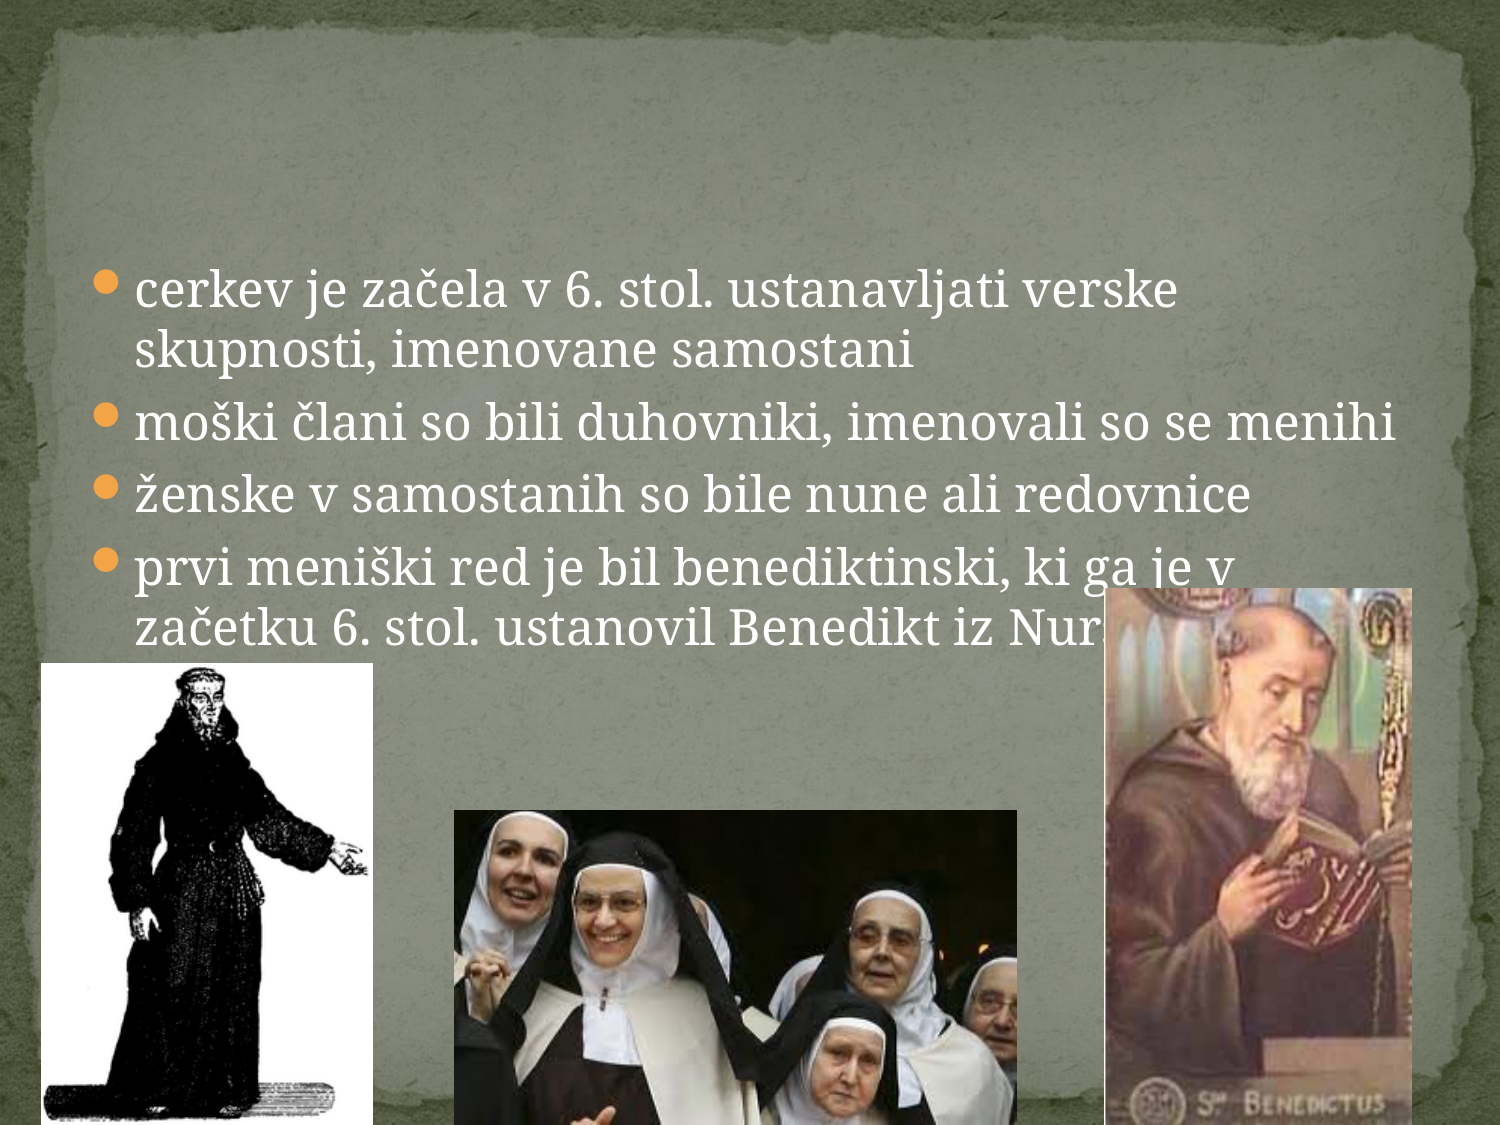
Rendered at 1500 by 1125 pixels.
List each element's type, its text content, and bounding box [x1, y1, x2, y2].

picture [0, 0, 1500, 1125]
list cerkev je začela v 6. stol. ustanavljati verske skupnosti, imenovane samostani moški člani so bili duhovniki, imenovali so se menihi ženske v samostanih so bile nune ali redovnice prvi meniški red je bil benediktinski, ki ga je v začetku 6. stol. ustanovil Benedikt iz Nursije [75, 249, 1425, 1000]
